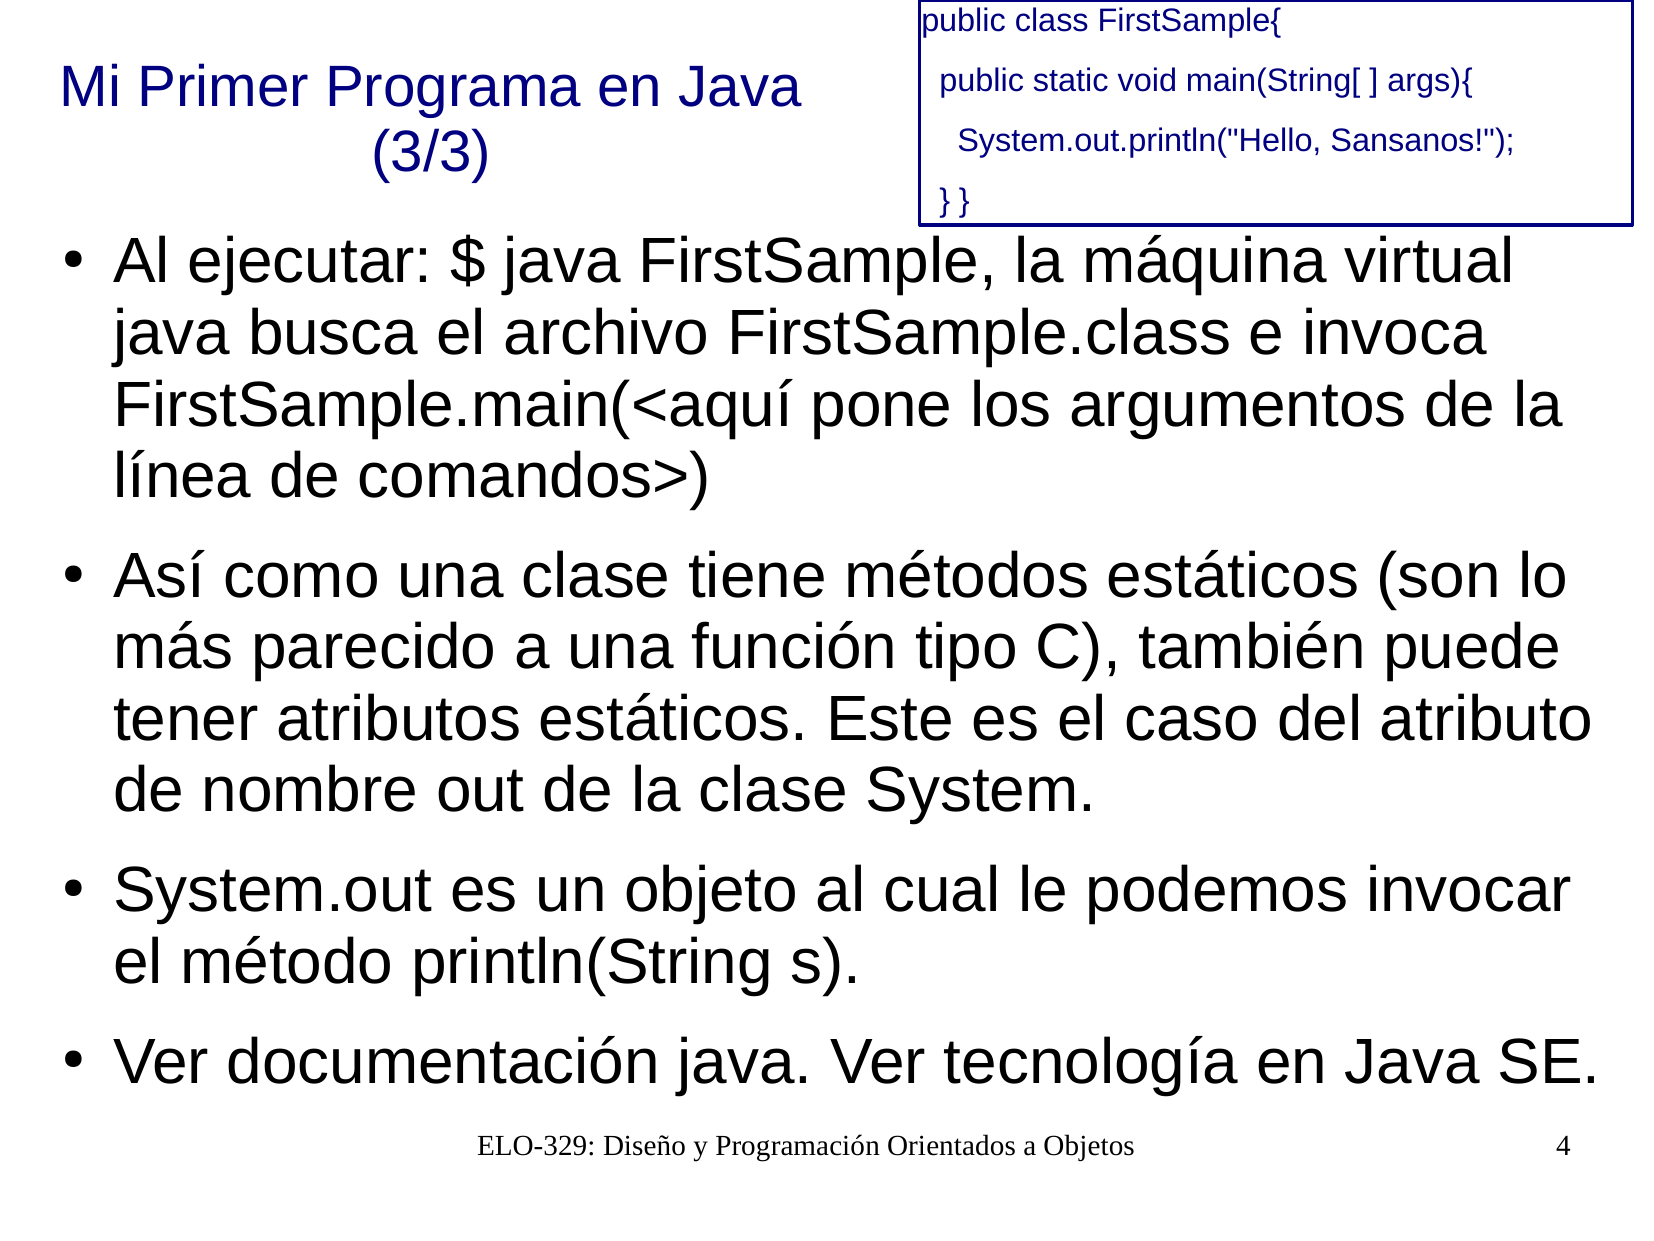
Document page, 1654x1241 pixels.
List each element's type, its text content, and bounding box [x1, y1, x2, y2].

title Mi Primer Programa en Java (3/3) [37, 45, 826, 192]
list Al ejecutar: $ java FirstSample, la máquina virtual java busca el archivo FirstSample.class e invoca FirstSample.main(<aquí pone los argumentos de la línea de comandos>) Así como una clase tiene métodos estáticos (son lo más parecido a una función tipo C), también puede tener atributos estáticos. Este es el caso del atributo de nombre out de la clase System. System.out es un objeto al cual le podemos invocar el método println(String s). Ver documentación java. Ver tecnología en Java SE. [45, 225, 1613, 1126]
list public class FirstSample{ public static void main(String[ ] args)‏{ System.out.println("Hello, Sansanos!"); } } [919, 0, 1633, 226]
